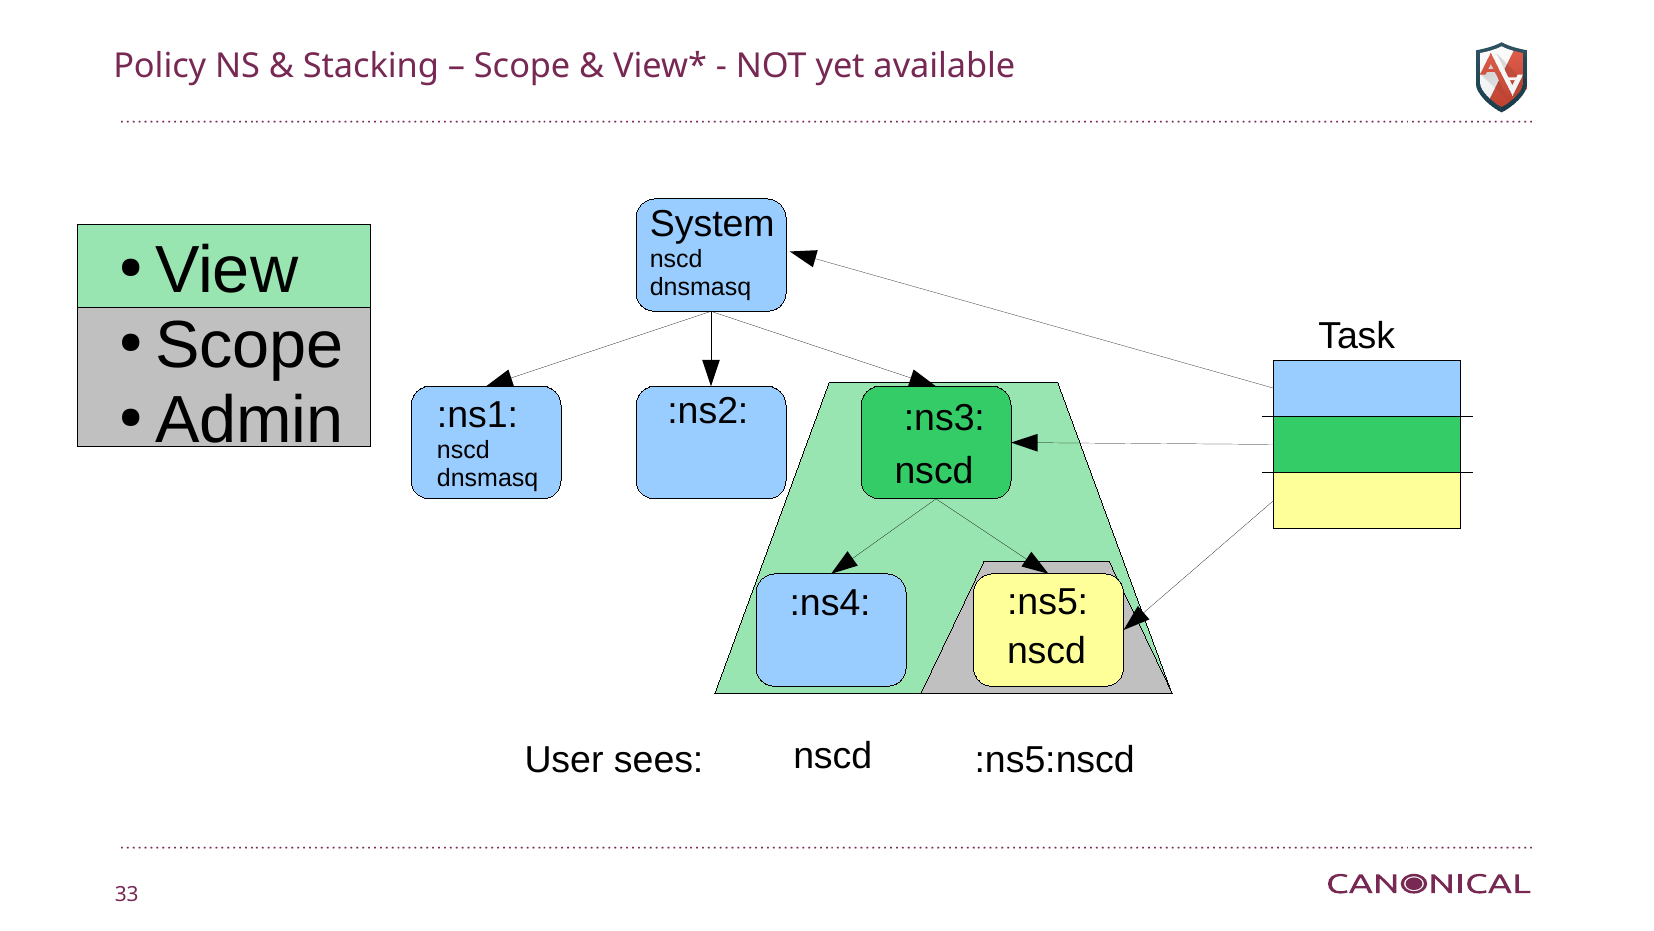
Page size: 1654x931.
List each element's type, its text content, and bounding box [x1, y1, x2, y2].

text_box :ns2: [652, 382, 764, 440]
text_box [411, 388, 422, 497]
text_box :ns5: [992, 573, 1104, 631]
text_box :ns5:nscd [959, 731, 1150, 789]
text_box View Scope Admin [104, 225, 359, 465]
text_box nscd [778, 727, 888, 785]
text_box nscd [992, 622, 1101, 680]
picture [111, 33, 1546, 124]
text_box System nscd dnsmasq [635, 195, 790, 308]
text_box :ns1: nscd dnsmasq [422, 386, 554, 499]
text_box [636, 386, 787, 499]
text_box [714, 382, 1173, 694]
text_box nscd [879, 442, 989, 500]
picture [111, 845, 1533, 851]
text_box [644, 308, 778, 312]
text_box [1273, 360, 1461, 529]
text_box Task [1303, 307, 1411, 365]
text_box :ns4: [774, 573, 886, 631]
text_box [77, 224, 371, 447]
title Policy NS & Stacking – Scope & View* - NOT yet available [113, 48, 1382, 81]
text_box [554, 390, 562, 495]
text_box User sees: [509, 731, 719, 788]
text_box :ns3: [888, 389, 1000, 447]
